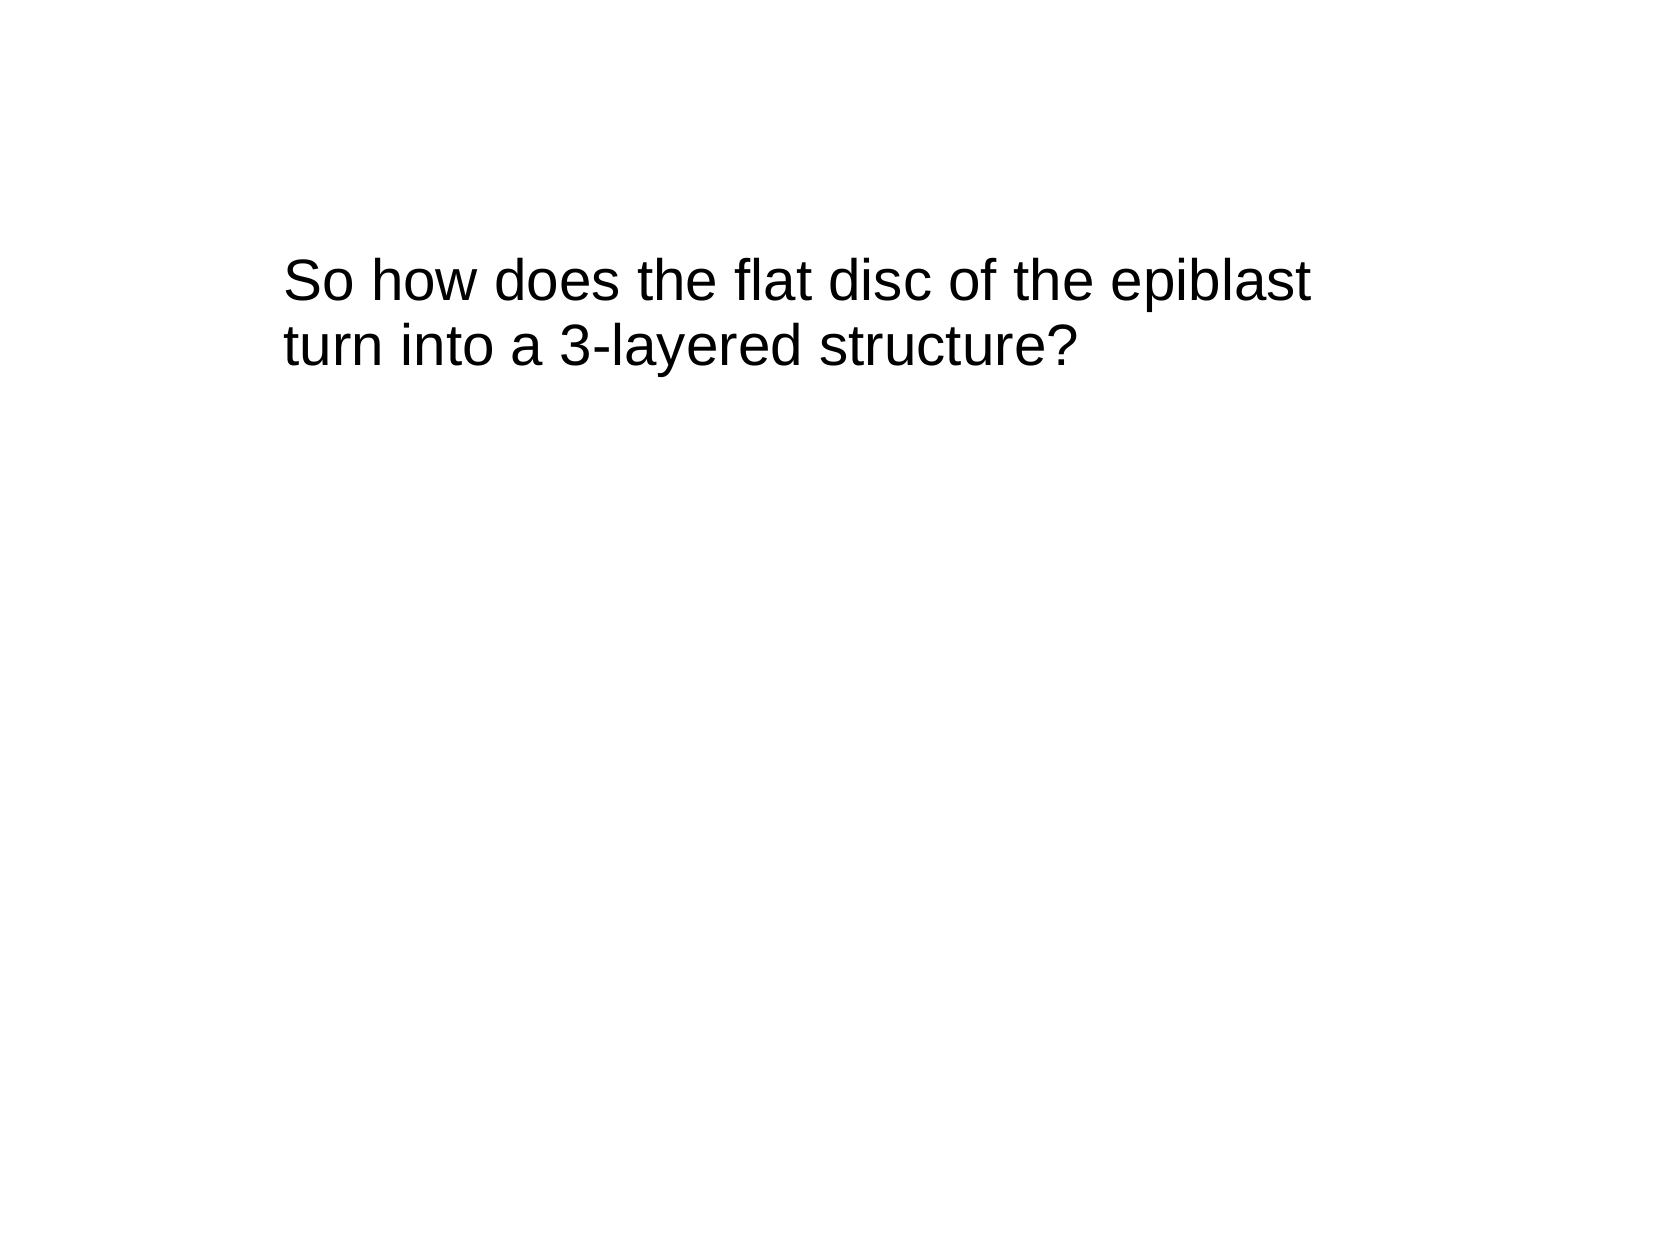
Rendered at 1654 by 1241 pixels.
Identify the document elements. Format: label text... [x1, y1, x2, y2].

text_box So how does the flat disc of the epiblast turn into a 3-layered structure? [269, 240, 1430, 385]
